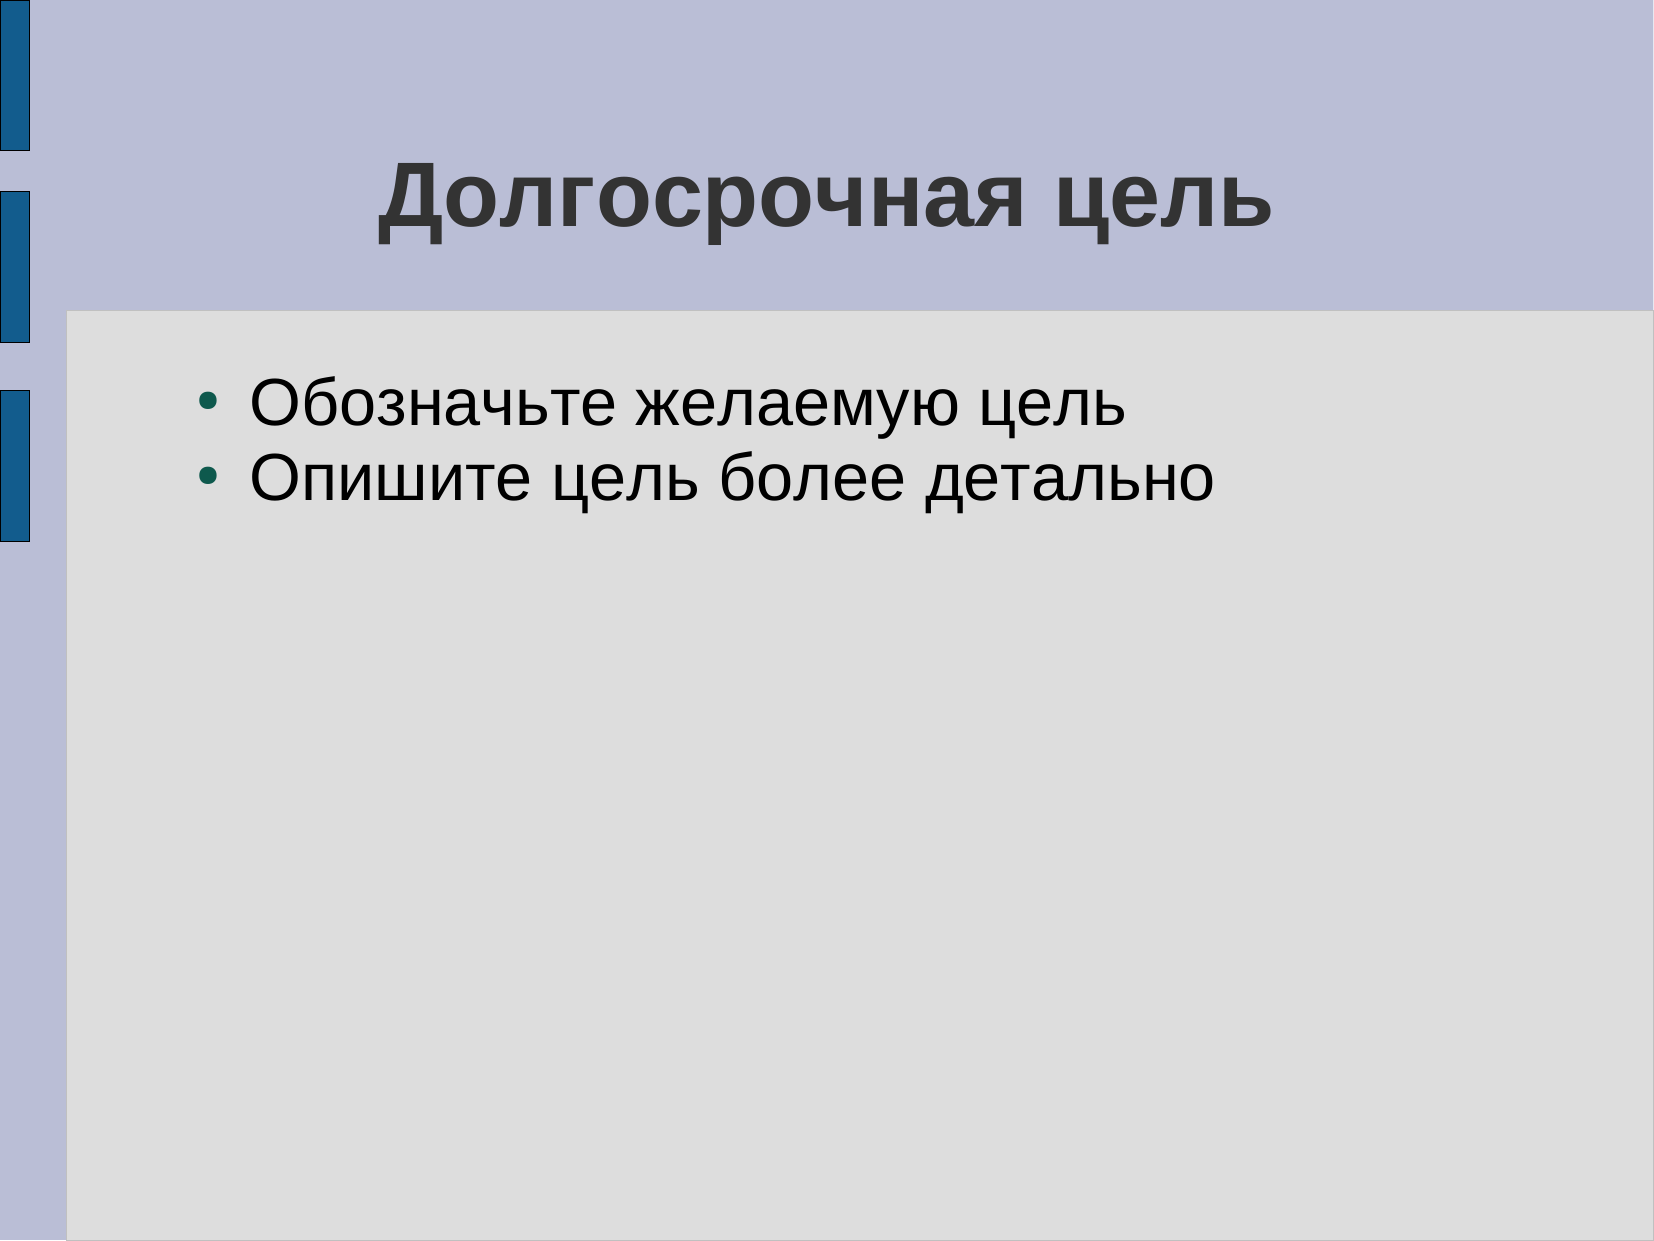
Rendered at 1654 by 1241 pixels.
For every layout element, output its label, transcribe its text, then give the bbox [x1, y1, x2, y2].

list Обозначьте желаемую цель Опишите цель более детально [178, 364, 1570, 1147]
title Долгосрочная цель [121, 91, 1534, 299]
